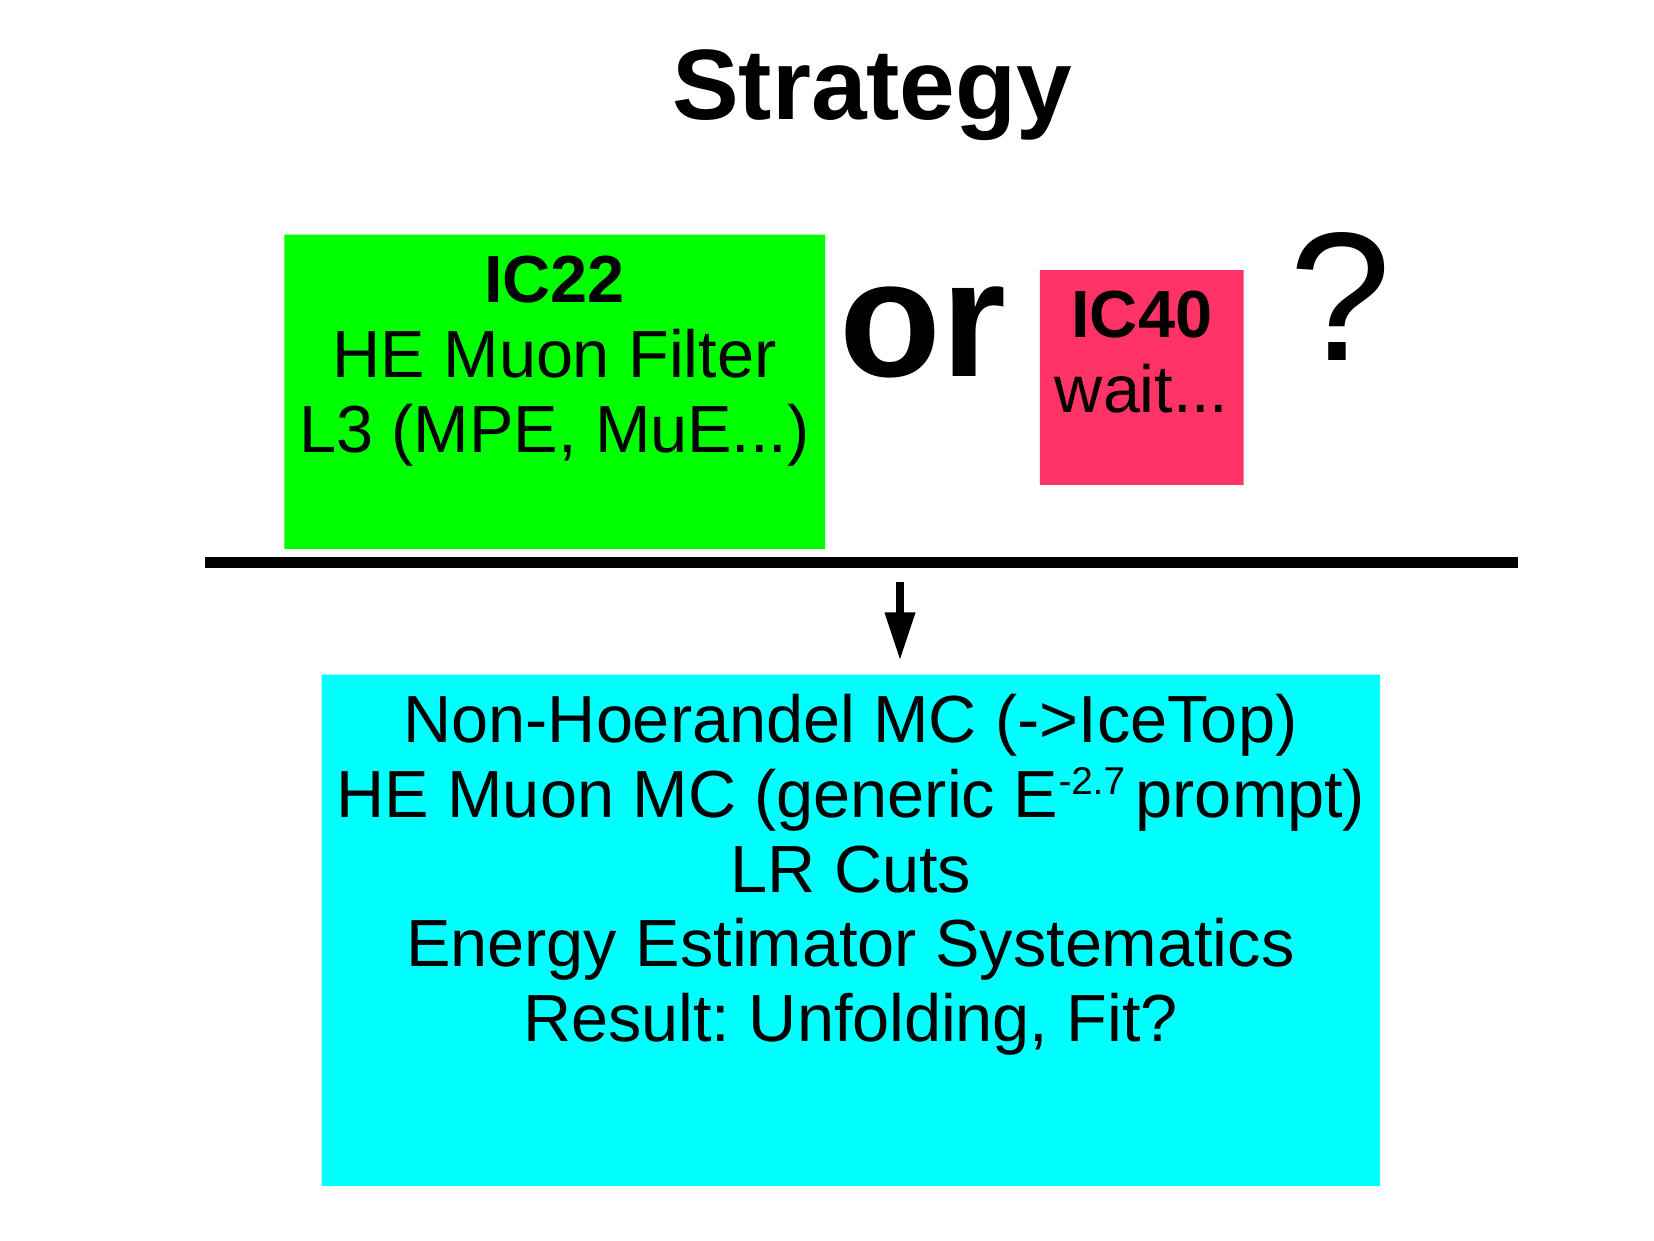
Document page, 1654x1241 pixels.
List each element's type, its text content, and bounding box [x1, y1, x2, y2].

text_box Strategy [657, 21, 1088, 188]
text_box Non-Hoerandel MC (->IceTop) HE Muon MC (generic E-2.7 prompt) LR Cuts Energy Estimator Systematics Result: Unfolding, Fit? [321, 674, 1381, 1186]
text_box IC40 wait... [1039, 270, 1243, 485]
text_box IC22 HE Muon Filter L3 (MPE, MuE...) [284, 234, 826, 549]
text_box ? [1275, 187, 1407, 474]
text_box or [825, 217, 1022, 484]
